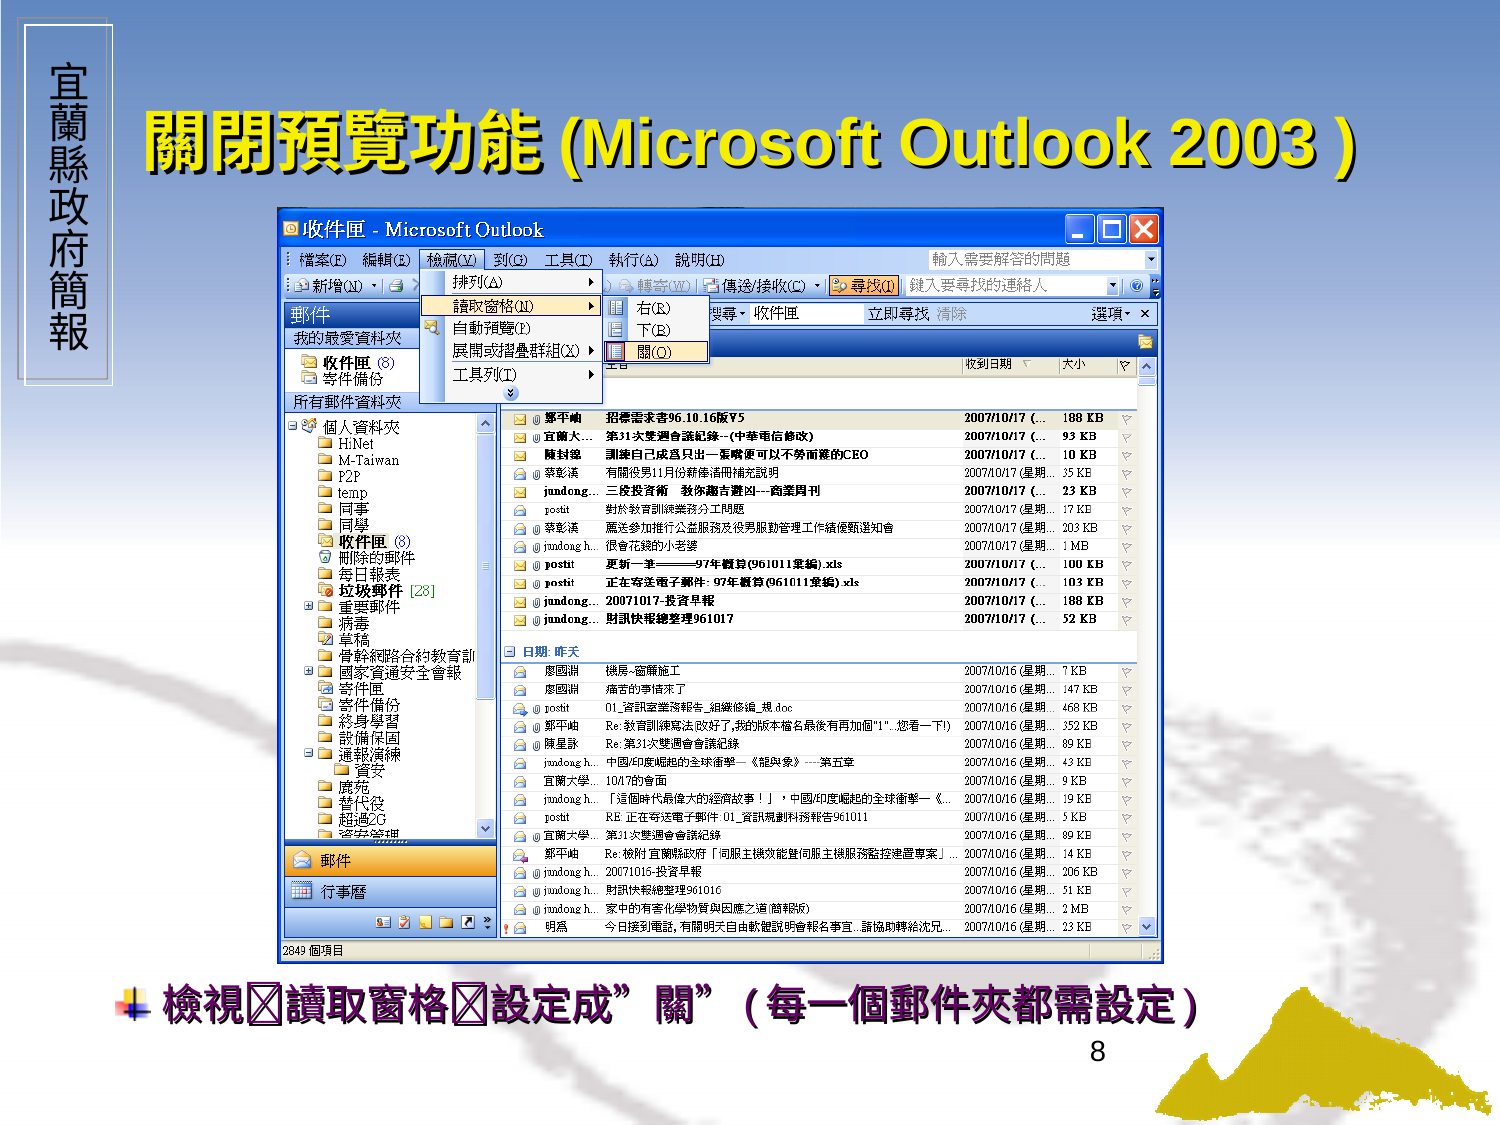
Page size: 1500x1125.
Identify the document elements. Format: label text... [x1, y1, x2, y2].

title 關閉預覽功能(Microsoft Outlook 2003 ) [75, 45, 1426, 233]
list 檢視讀取窗格設定成”關”(每一個郵件夾都需設定) [100, 976, 1451, 1065]
text_box [1074, 1065, 1426, 1103]
picture [277, 208, 1164, 964]
